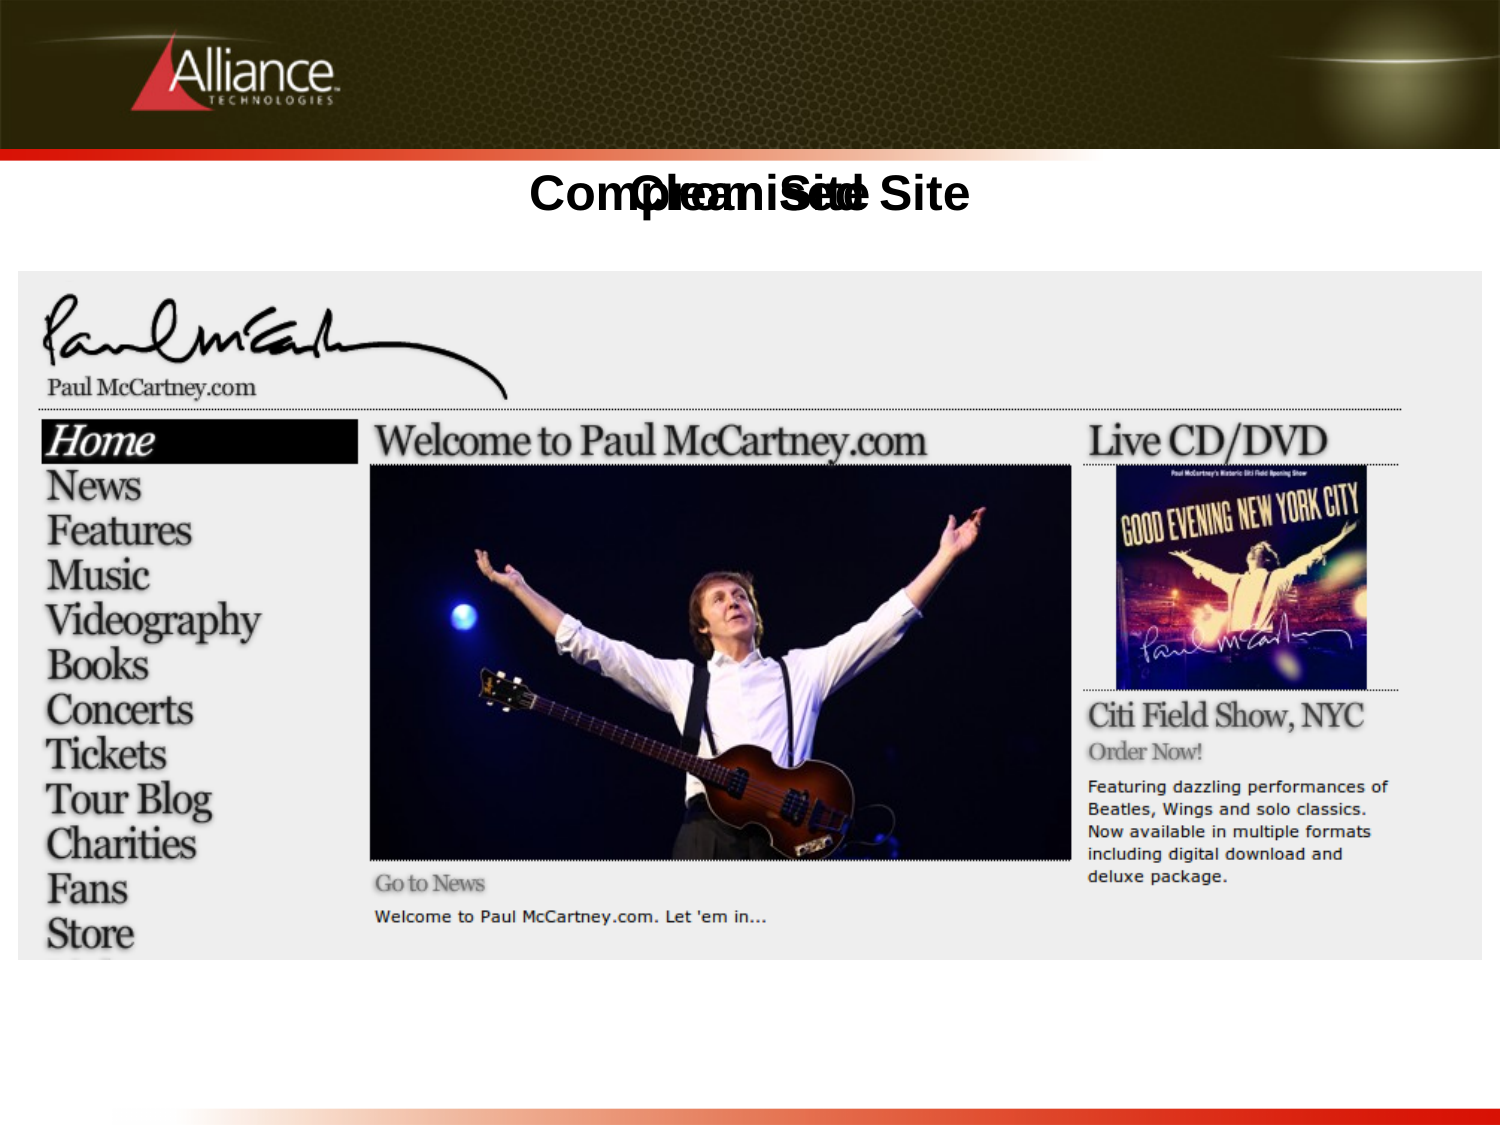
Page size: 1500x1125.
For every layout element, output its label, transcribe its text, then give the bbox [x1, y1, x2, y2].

picture [114, 1109, 1500, 1125]
picture [0, 0, 1500, 161]
text_box Compromised Site [514, 157, 986, 229]
picture [18, 271, 1482, 960]
